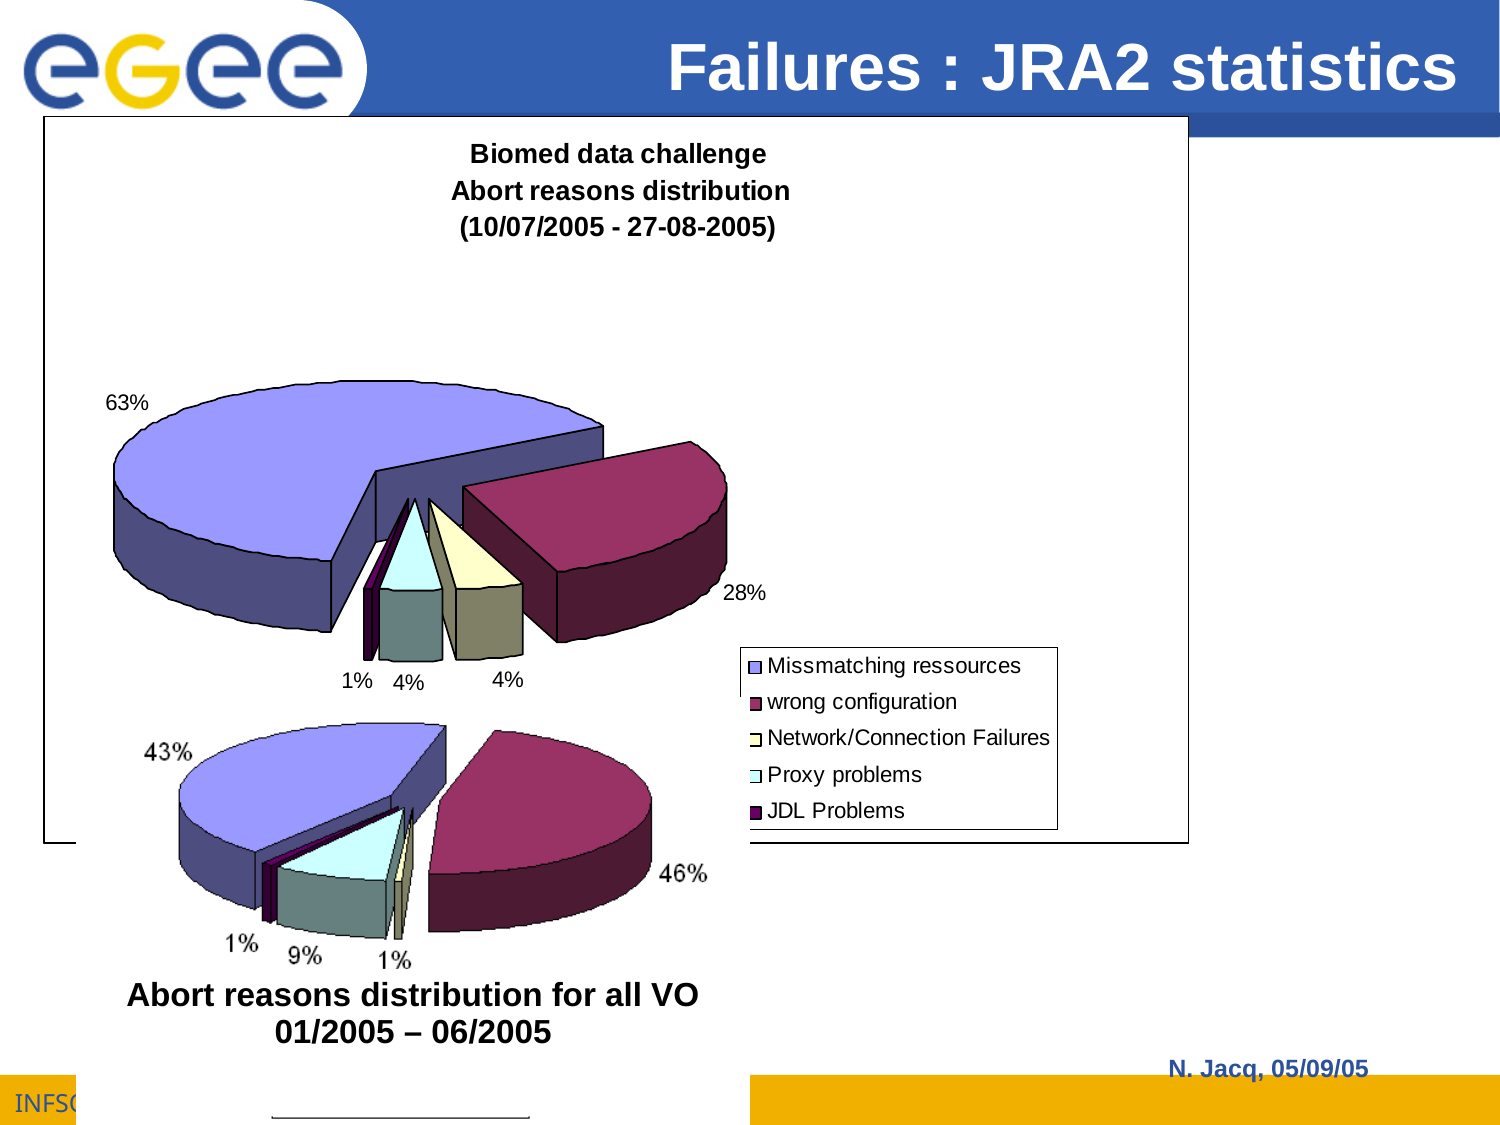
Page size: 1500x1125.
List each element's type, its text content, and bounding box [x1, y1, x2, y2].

picture [18, 30, 1199, 968]
picture [76, 1117, 750, 1125]
title Failures : JRA2 statistics [369, 10, 1475, 124]
text_box Abort reasons distribution for all VO 01/2005 – 06/2005 [76, 968, 750, 1117]
